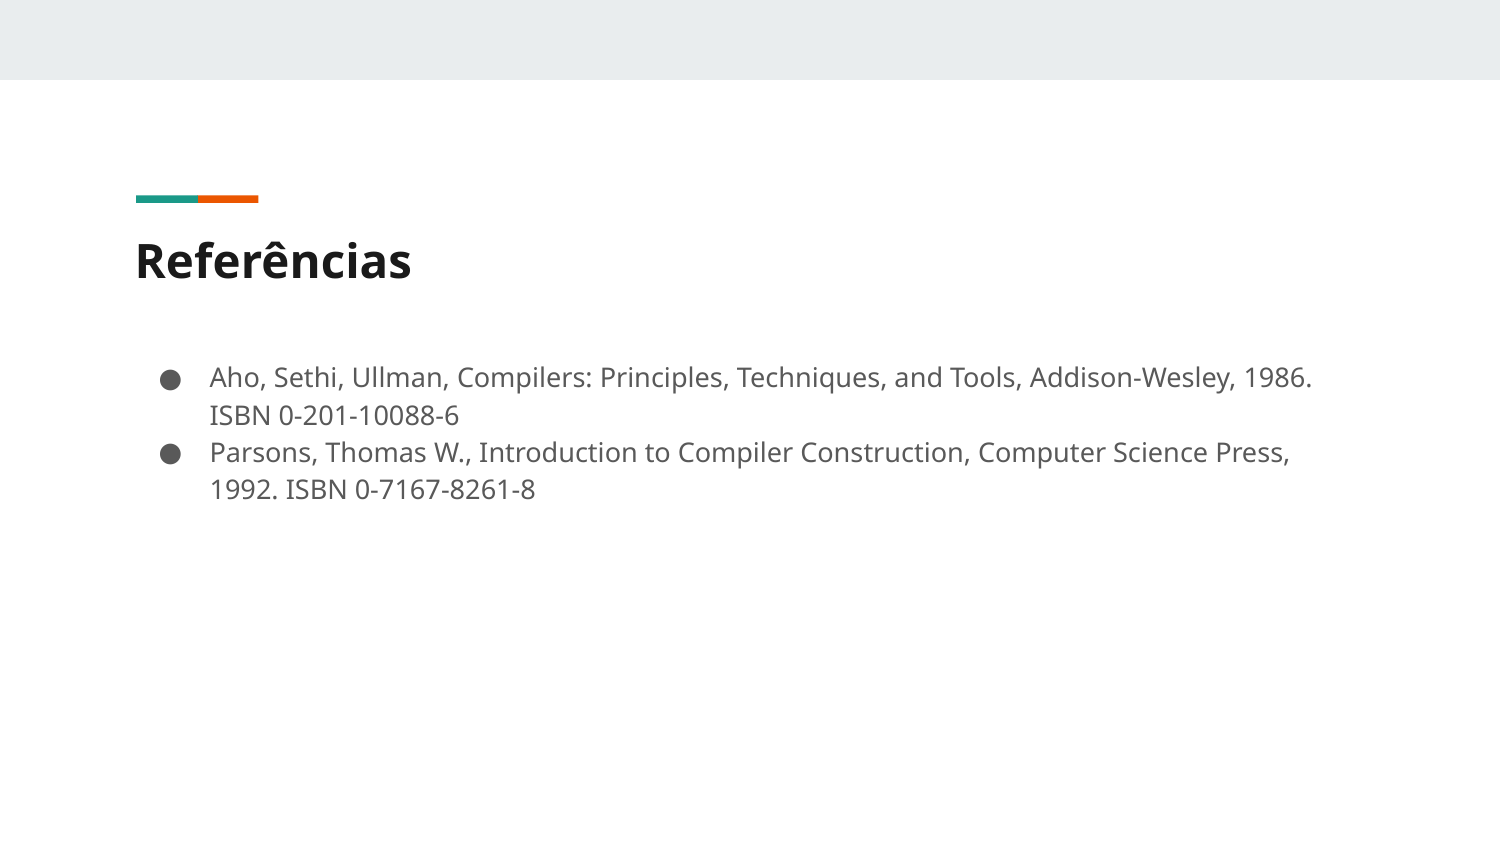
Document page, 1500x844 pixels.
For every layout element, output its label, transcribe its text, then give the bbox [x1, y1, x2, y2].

title Referências [119, 216, 1381, 305]
list Aho, Sethi, Ullman, Compilers: Principles, Techniques, and Tools, Addison-Wesley, 1986. ISBN 0-201-10088-6 Parsons, Thomas W., Introduction to Compiler Construction, Computer Science Press, 1992. ISBN 0-7167-8261-8 [119, 341, 1381, 712]
